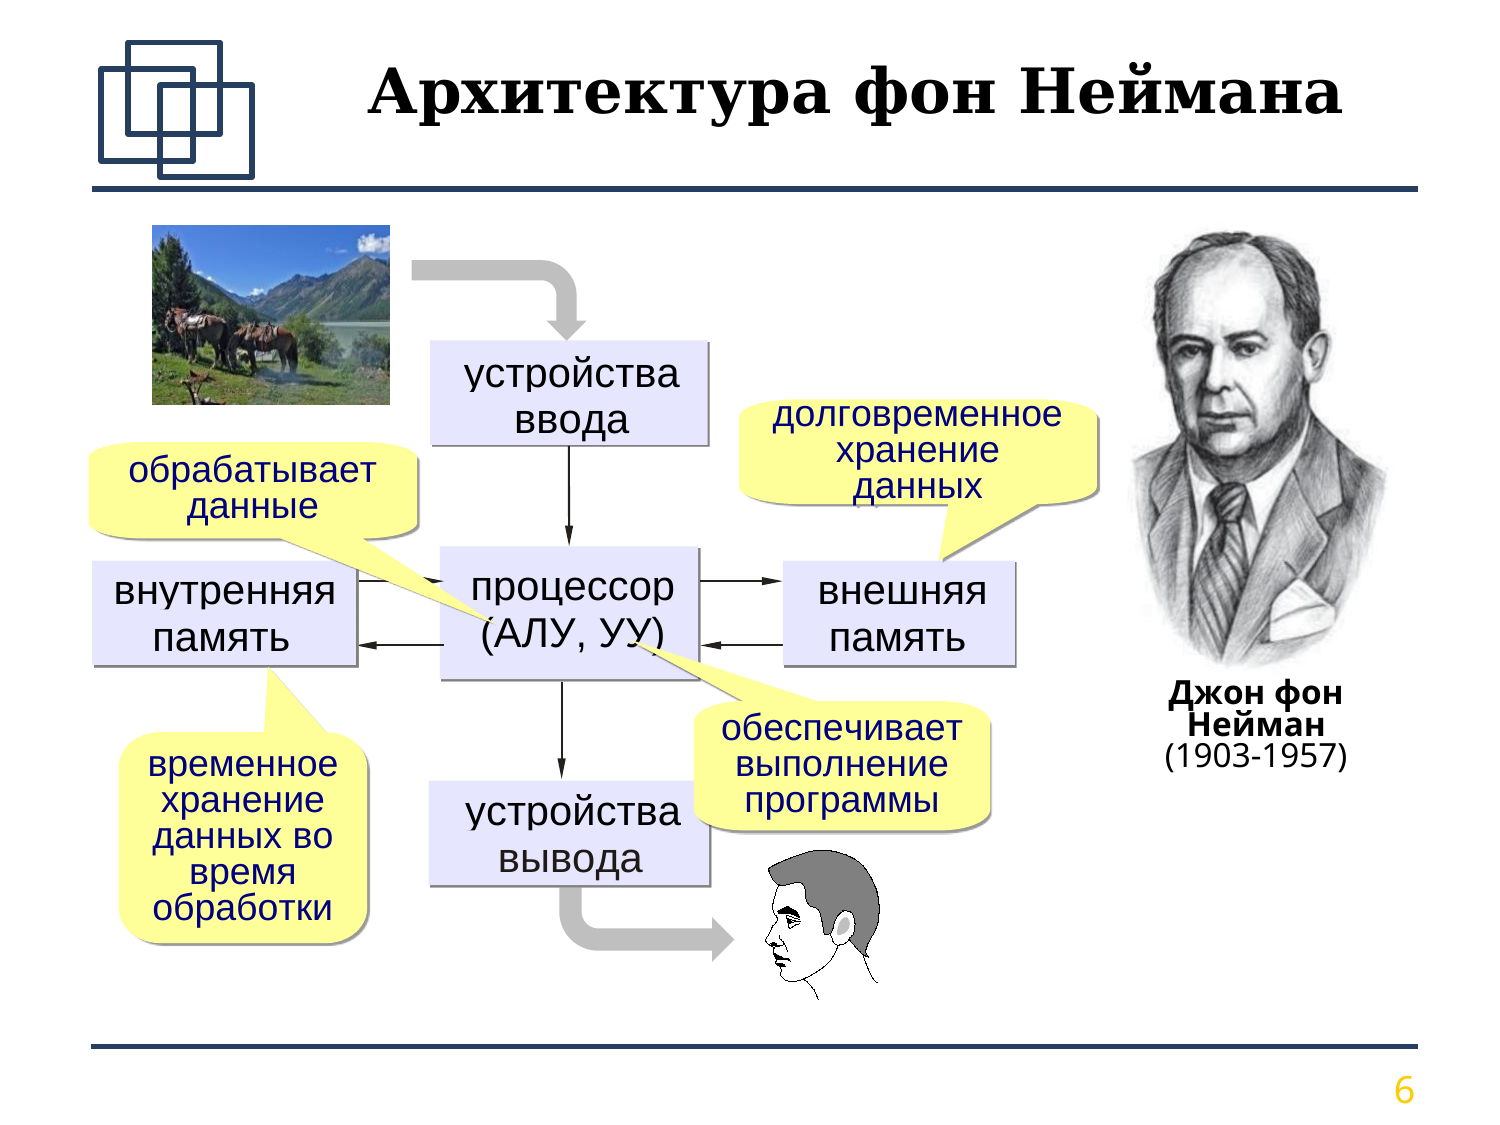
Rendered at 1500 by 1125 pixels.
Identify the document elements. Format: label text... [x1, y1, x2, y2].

text_box [782, 560, 1015, 665]
text_box процессор [499, 580, 511, 598]
text_box память [152, 609, 291, 660]
text_box вывода [465, 830, 644, 881]
text_box обрабатывает данные [88, 442, 497, 625]
text_box процессор [470, 559, 676, 610]
text_box устройства [464, 784, 682, 835]
text_box [428, 780, 735, 962]
picture [1112, 222, 1400, 678]
text_box внутренняя [113, 563, 337, 614]
text_box Джон фон Нейман (1903-1957) [1082, 671, 1430, 783]
text_box устройства [530, 367, 542, 385]
text_box процессор [657, 580, 669, 598]
text_box долговременное хранение данных [739, 399, 1097, 561]
text_box [765, 850, 879, 1000]
text_box ввода [440, 392, 704, 443]
text_box [439, 546, 699, 661]
text_box устройства [531, 805, 543, 823]
text_box память [818, 609, 967, 660]
text_box [92, 560, 356, 665]
text_box внутренняя [204, 584, 216, 602]
text_box временное хранение данных во время обработки [118, 666, 368, 944]
title Архитектура фон Неймана [265, 43, 1426, 134]
picture [152, 225, 390, 405]
text_box (АЛУ, УУ) [468, 605, 666, 656]
text_box внешняя [817, 563, 988, 614]
text_box обеспечивает выполнение программы [627, 638, 991, 831]
text_box (АЛУ, УУ) [468, 614, 490, 656]
text_box устройства [440, 346, 704, 392]
text_box [411, 260, 708, 445]
text_box [439, 603, 699, 680]
